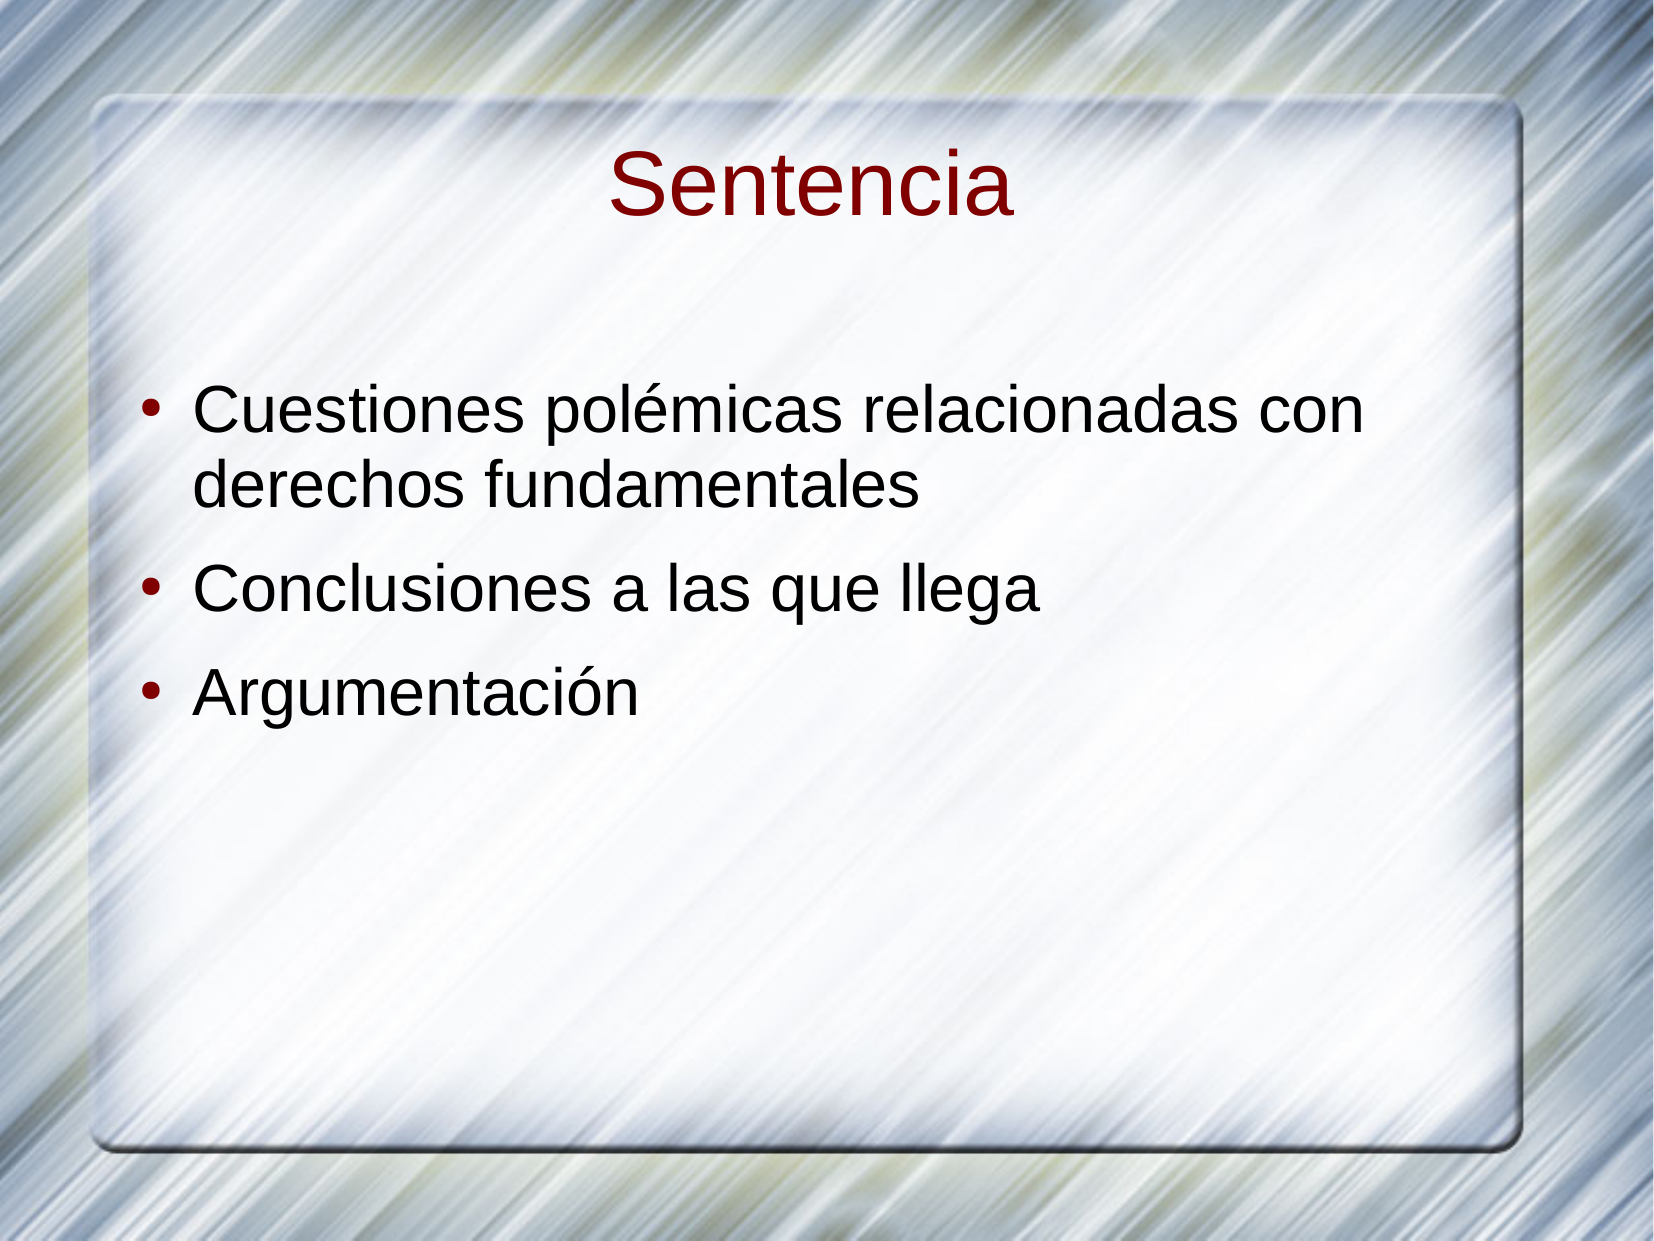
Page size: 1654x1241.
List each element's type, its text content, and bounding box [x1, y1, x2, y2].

picture [0, 0, 1654, 1241]
list Cuestiones polémicas relacionadas con derechos fundamentales Conclusiones a las que llega Argumentación [121, 371, 1501, 1127]
title Sentencia [121, 131, 1502, 235]
